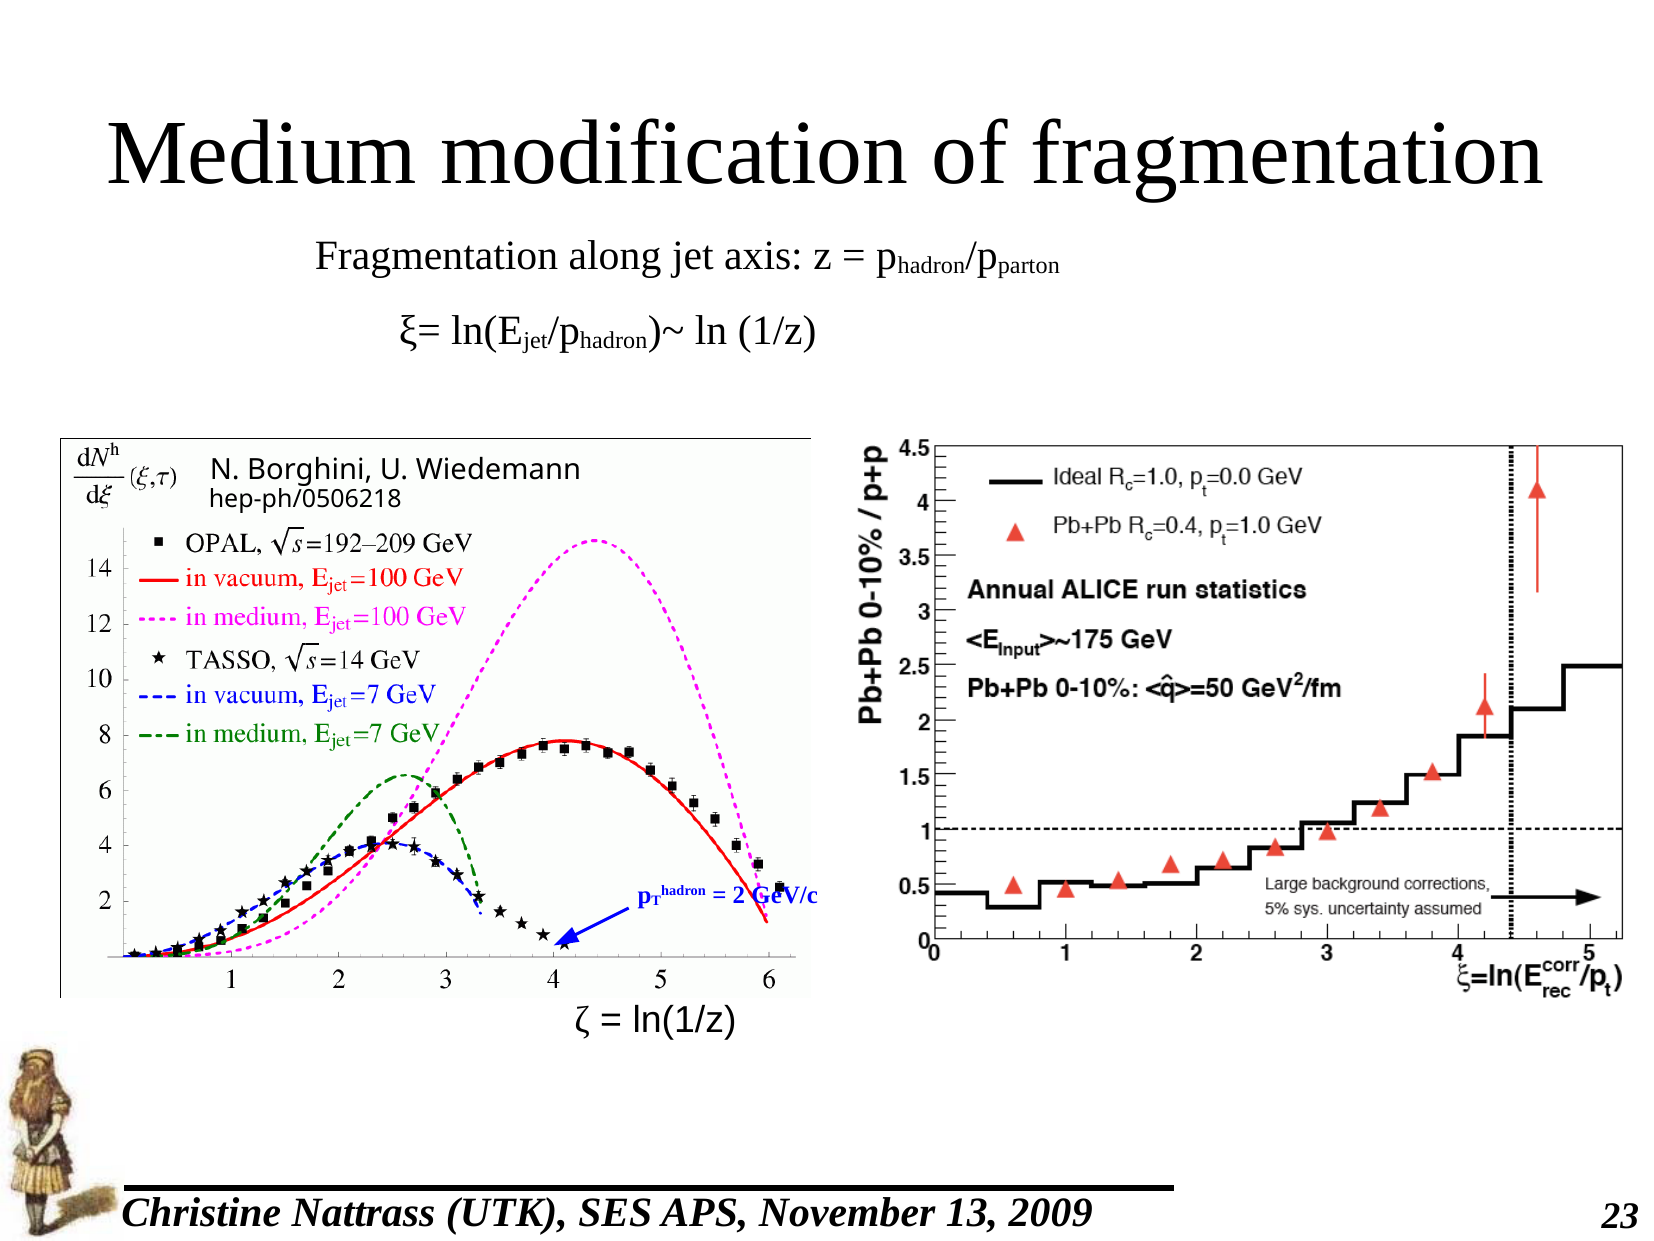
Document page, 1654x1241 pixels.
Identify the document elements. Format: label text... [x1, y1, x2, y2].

text_box ζ = ln(1/z) [559, 990, 752, 1048]
text_box N. Borghini, U. Wiedemann [195, 440, 620, 491]
text_box pThadron = 2 GeV/c [622, 873, 831, 926]
text_box Fragmentation along jet axis: z = phadron/pparton [300, 225, 1323, 301]
text_box ξ= ln(Ejet/phadron)~ ln (1/z) [384, 300, 901, 376]
title Medium modification of fragmentation [82, 56, 1571, 250]
picture [831, 412, 1654, 1013]
picture [0, 1031, 125, 1241]
text_box hep-ph/0506218 [193, 472, 432, 518]
picture [60, 438, 811, 998]
